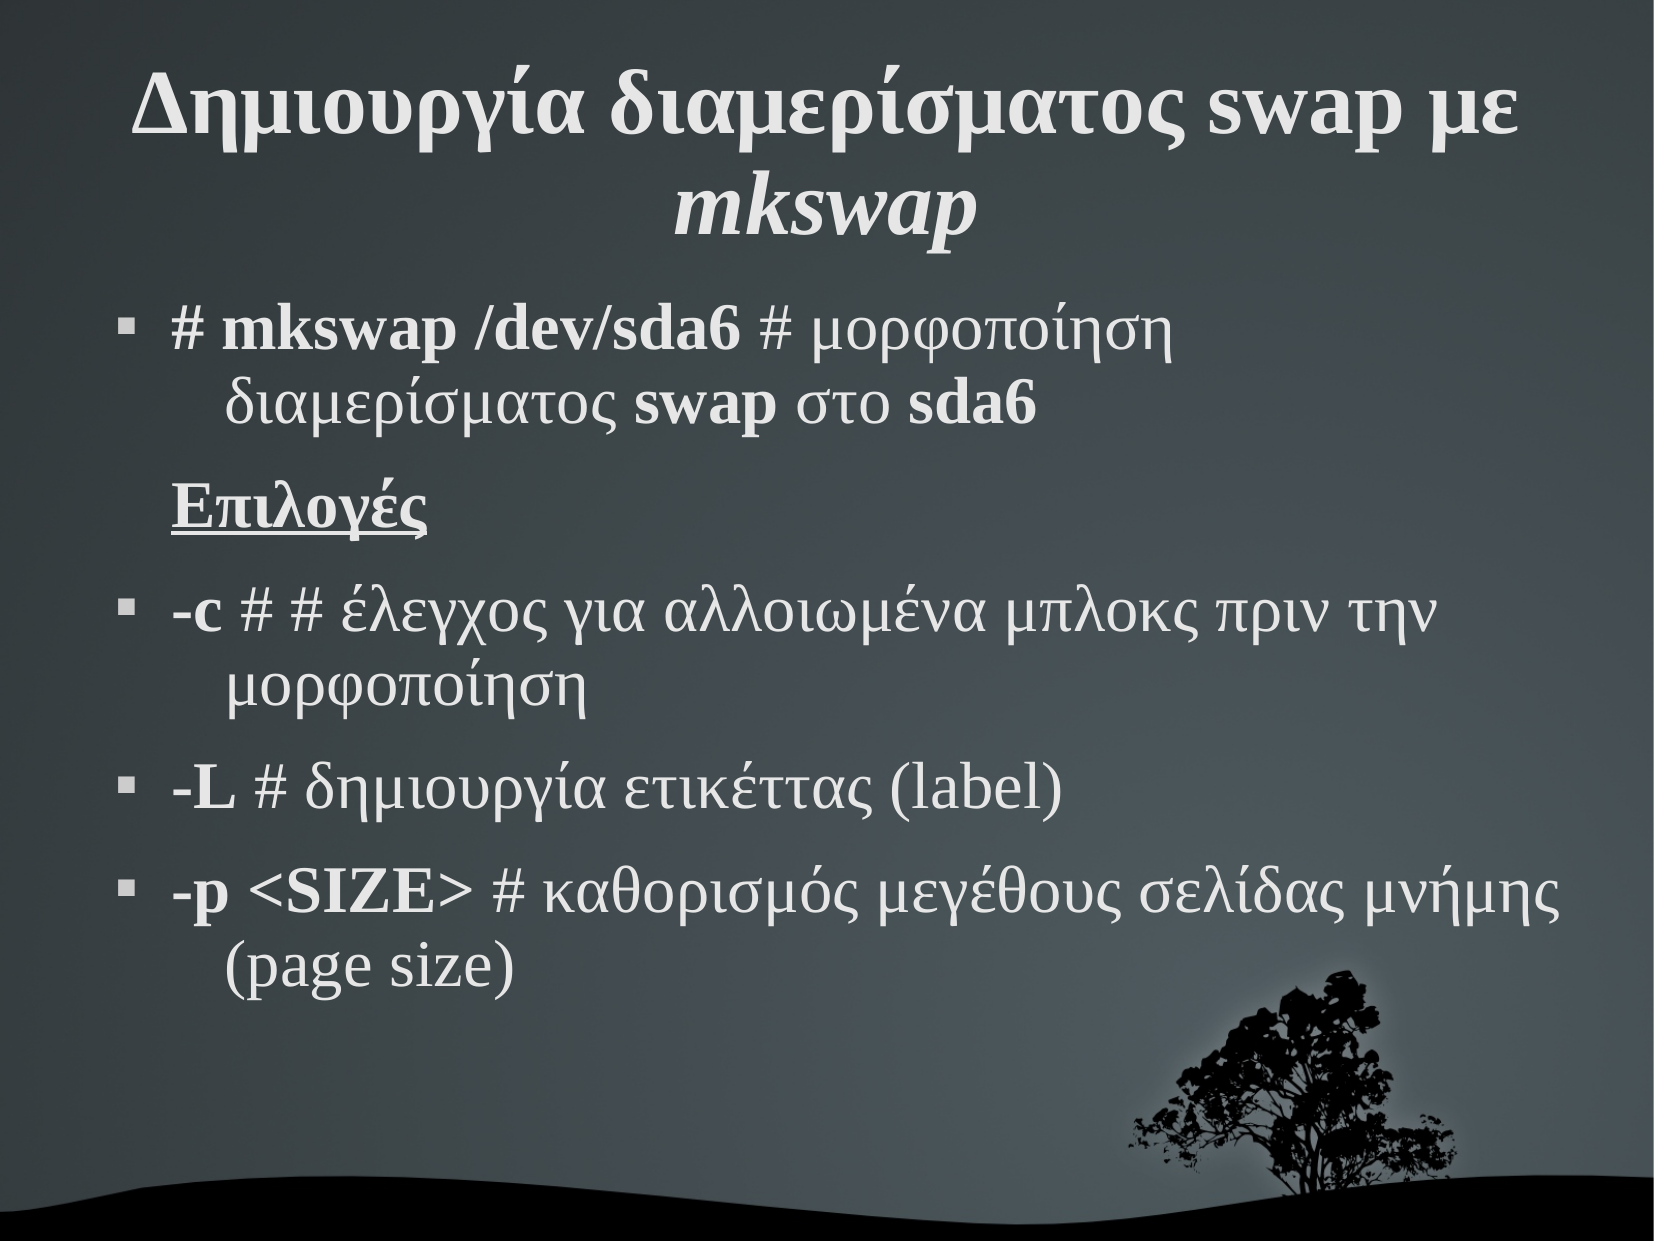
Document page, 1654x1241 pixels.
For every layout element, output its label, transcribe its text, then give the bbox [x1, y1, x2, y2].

title Δημιουργία διαμερίσματος swap με mkswap [82, 33, 1572, 273]
list # mkswap /dev/sda6 # μορφοποίηση διαμερίσματος swap στο sda6 Επιλογές -c # # έλεγχος για αλλοιωμένα μπλοκς πριν την μορφοποίηση -L # δημιουργία ετικέττας (label) -p <SIZE> # καθορισμός μεγέθους σελίδας μνήμης (page size) [82, 290, 1571, 1109]
picture [0, 0, 1654, 1241]
